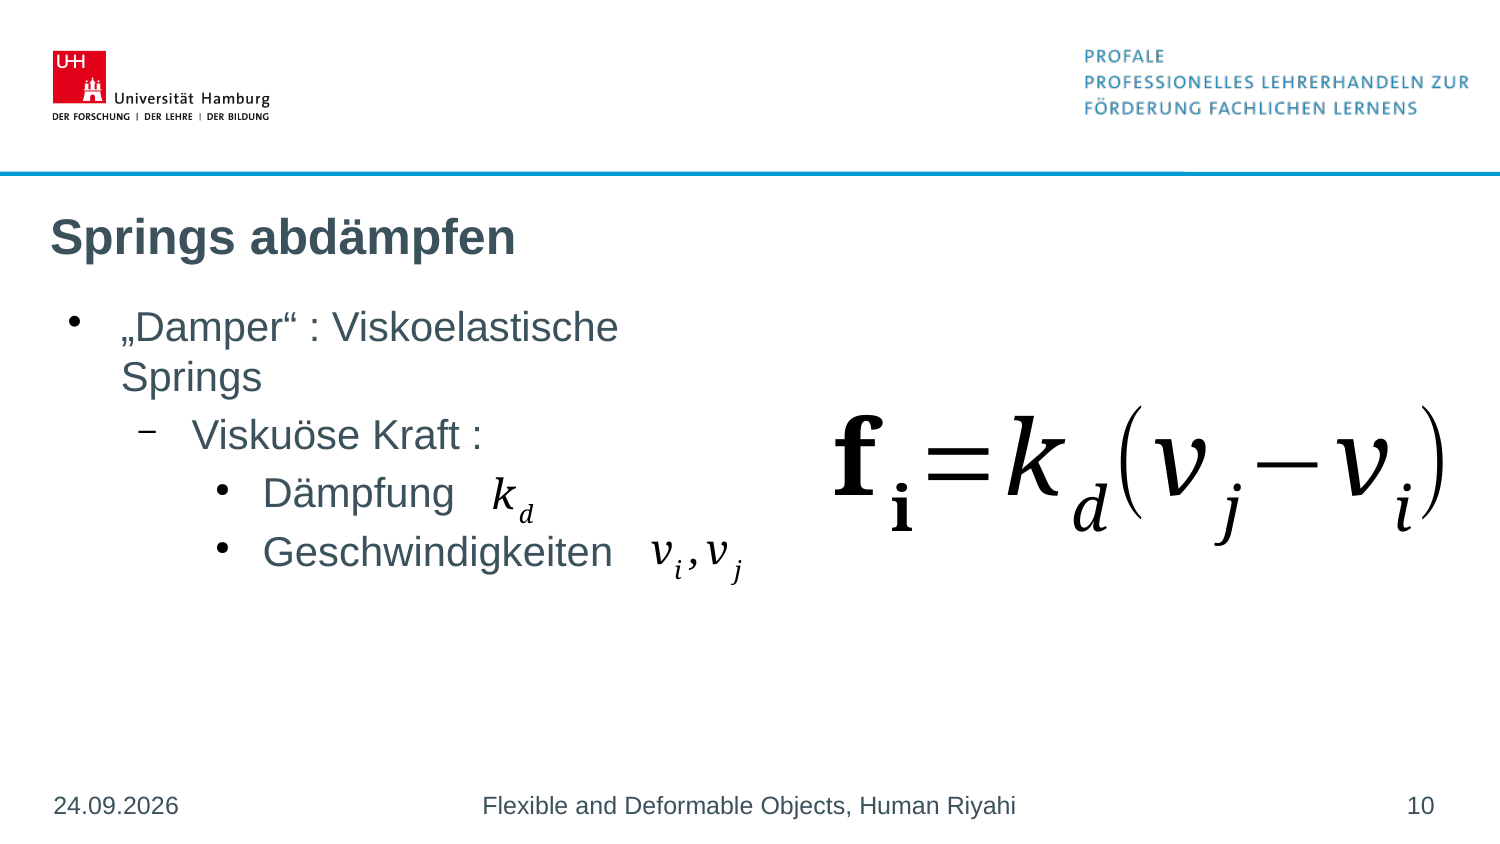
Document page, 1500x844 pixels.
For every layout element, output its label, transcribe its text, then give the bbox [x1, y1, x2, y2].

text_box <number> [1084, 782, 1435, 827]
chart [491, 464, 535, 531]
chart [830, 383, 1452, 550]
text_box 08.07.2026 [53, 782, 404, 827]
chart [649, 520, 743, 587]
title Springs abdämpfen [35, 197, 1436, 280]
list „Damper“ : Viskoelastische Springs Viskuöse Kraft : Dämpfung Geschwindigkeiten [35, 291, 720, 765]
text_box Flexible and Deformable Objects, Human Riyahi [454, 782, 1046, 827]
picture [1085, 48, 1469, 115]
picture [0, 0, 322, 147]
